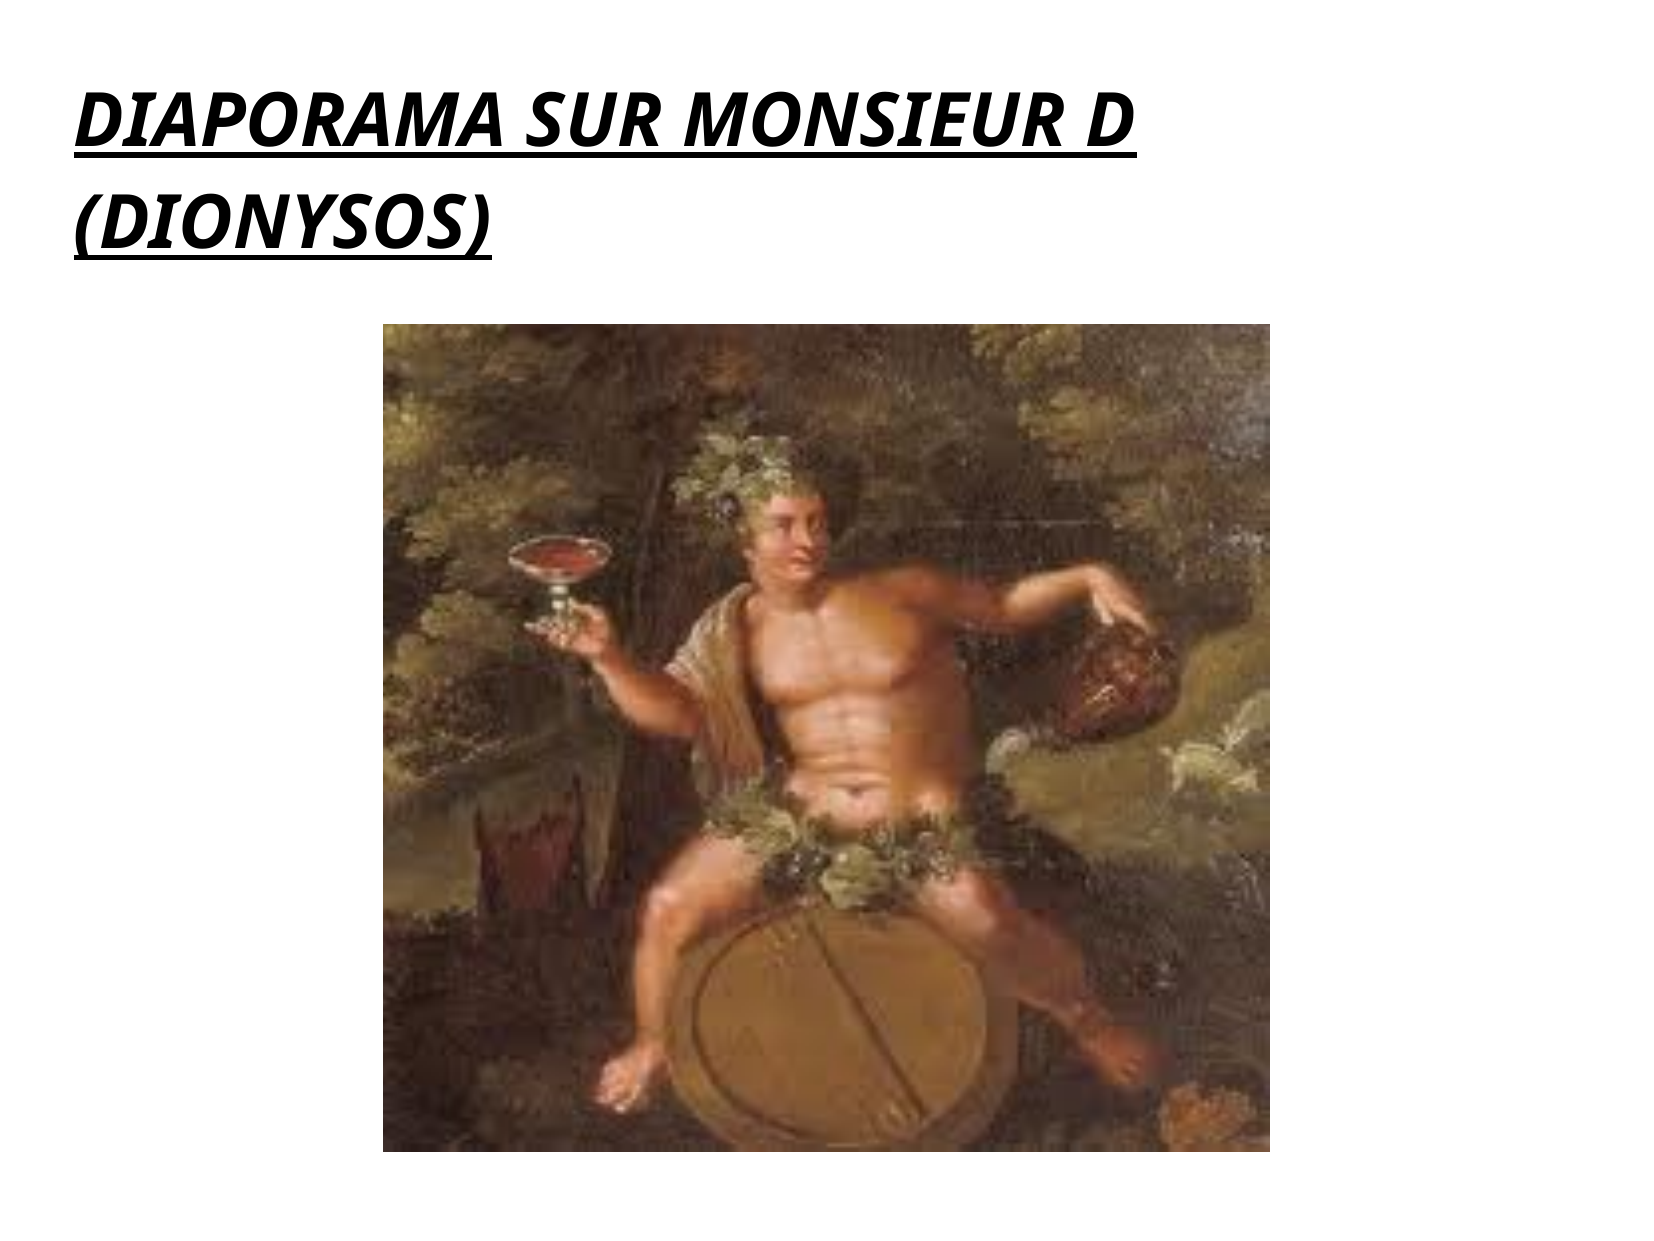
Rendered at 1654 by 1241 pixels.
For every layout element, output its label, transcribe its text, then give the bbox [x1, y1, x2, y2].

text_box DIAPORAMA SUR MONSIEUR D (DIONYSOS) [59, 59, 1388, 296]
picture [383, 324, 1270, 1152]
